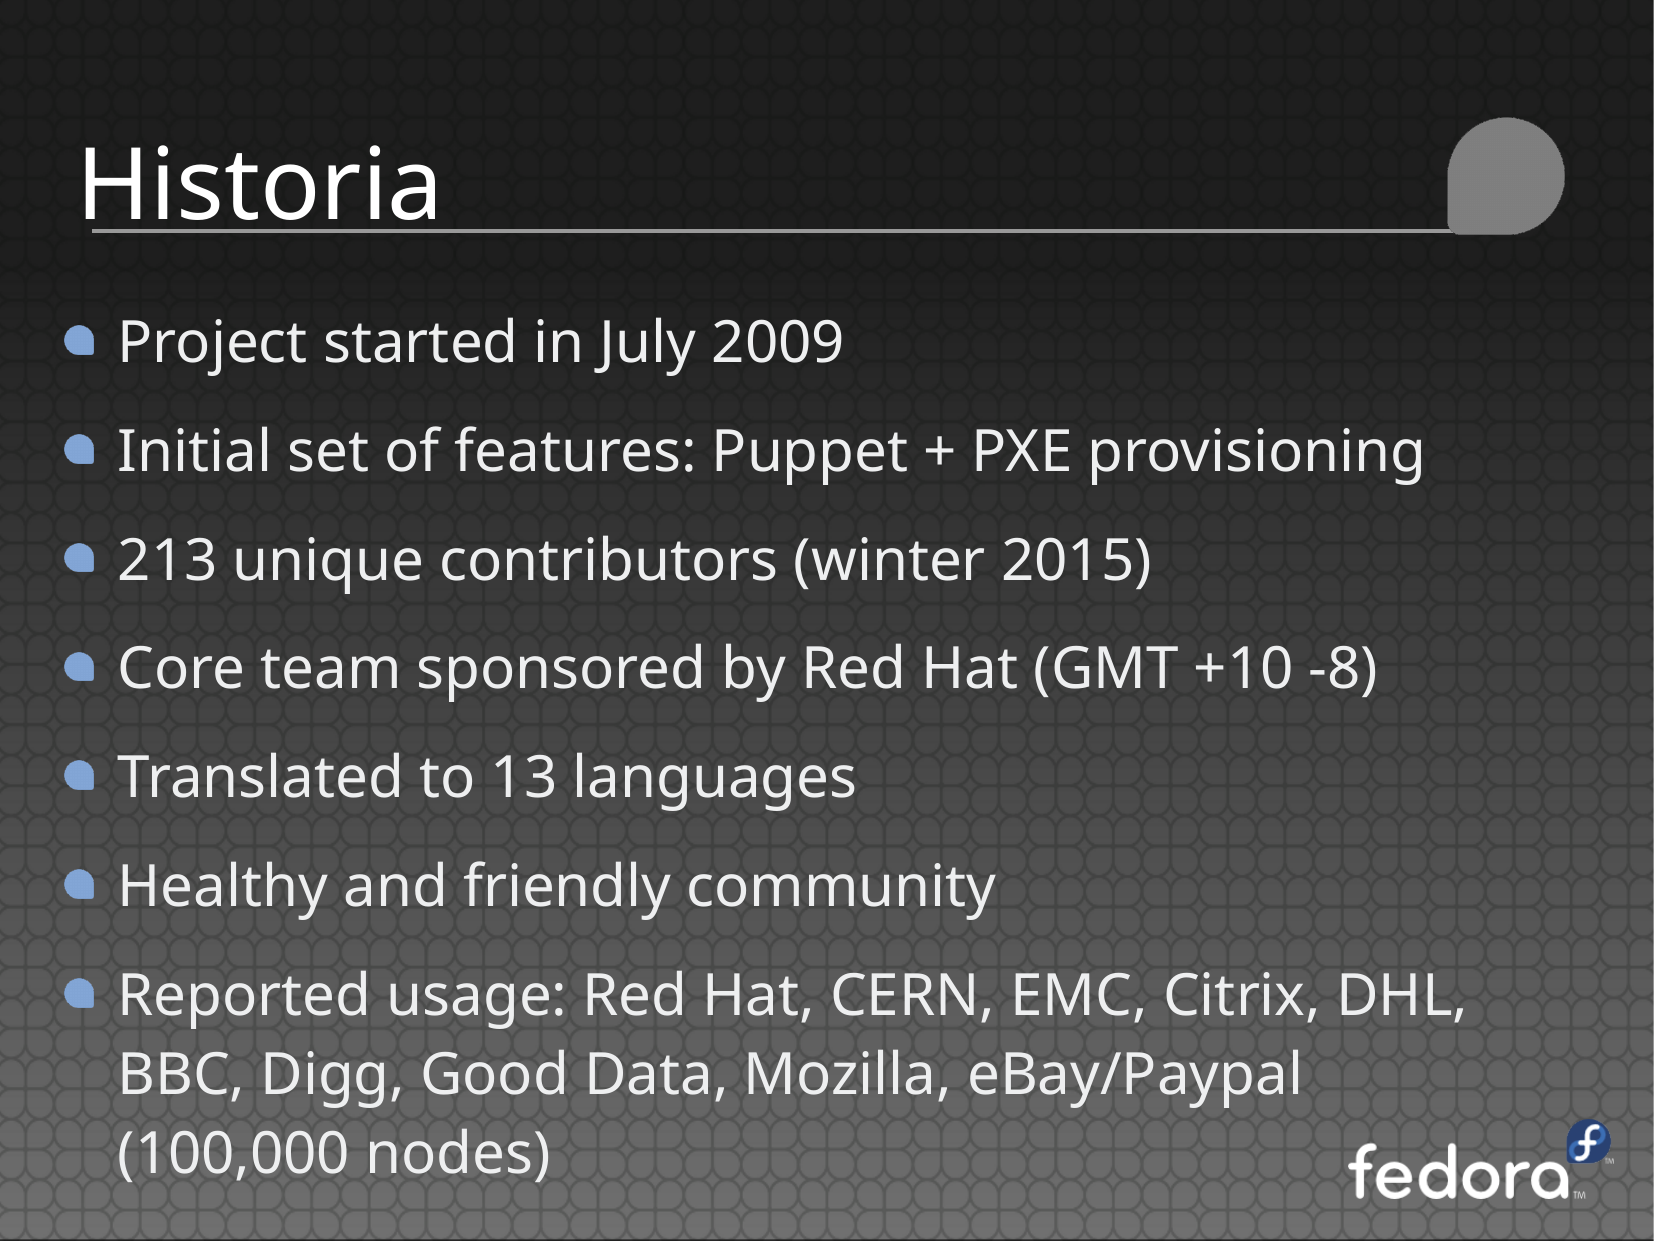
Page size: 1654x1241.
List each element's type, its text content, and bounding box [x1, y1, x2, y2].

list Project started in July 2009 Initial set of features: Puppet + PXE provisioning 213 unique contributors (winter 2015) Core team sponsored by Red Hat (GMT +10 -8) Translated to 13 languages Healthy and friendly community Reported usage: Red Hat, CERN, EMC, Citrix, DHL, BBC, Digg, Good Data, Mozilla, eBay/Paypal (100,000 nodes) [46, 300, 1536, 1176]
picture [0, 0, 1654, 1241]
title Historia [76, 112, 1566, 249]
